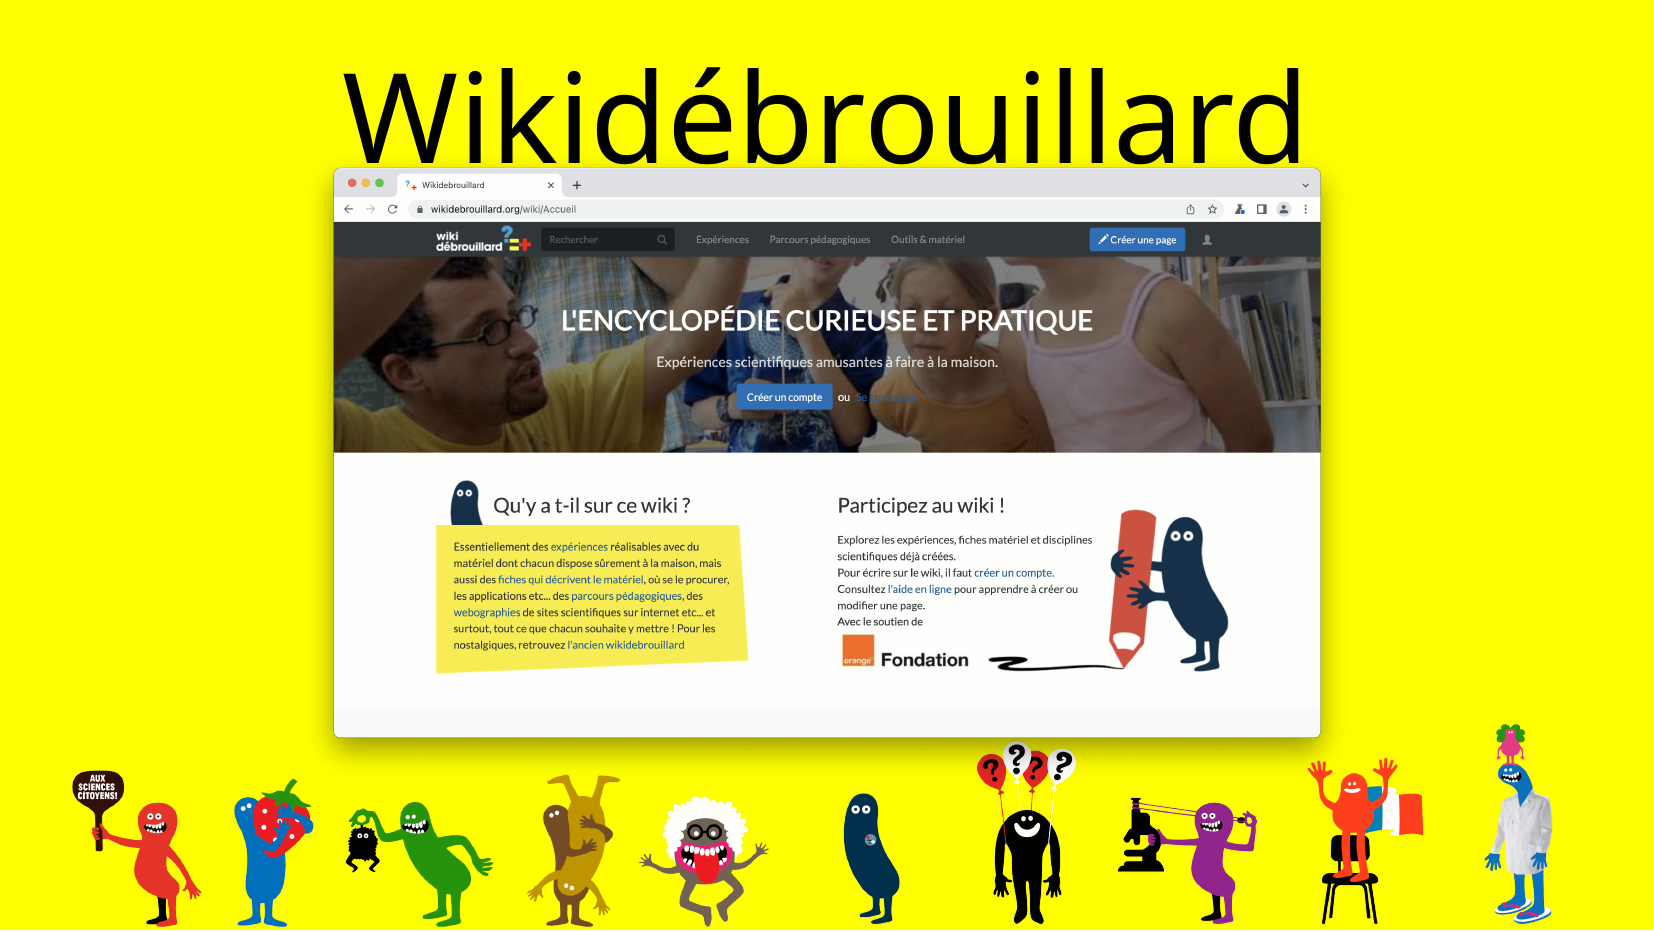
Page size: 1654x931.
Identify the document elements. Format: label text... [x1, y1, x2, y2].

picture [64, 142, 1589, 931]
title Wikidébrouillard [82, 28, 1571, 201]
